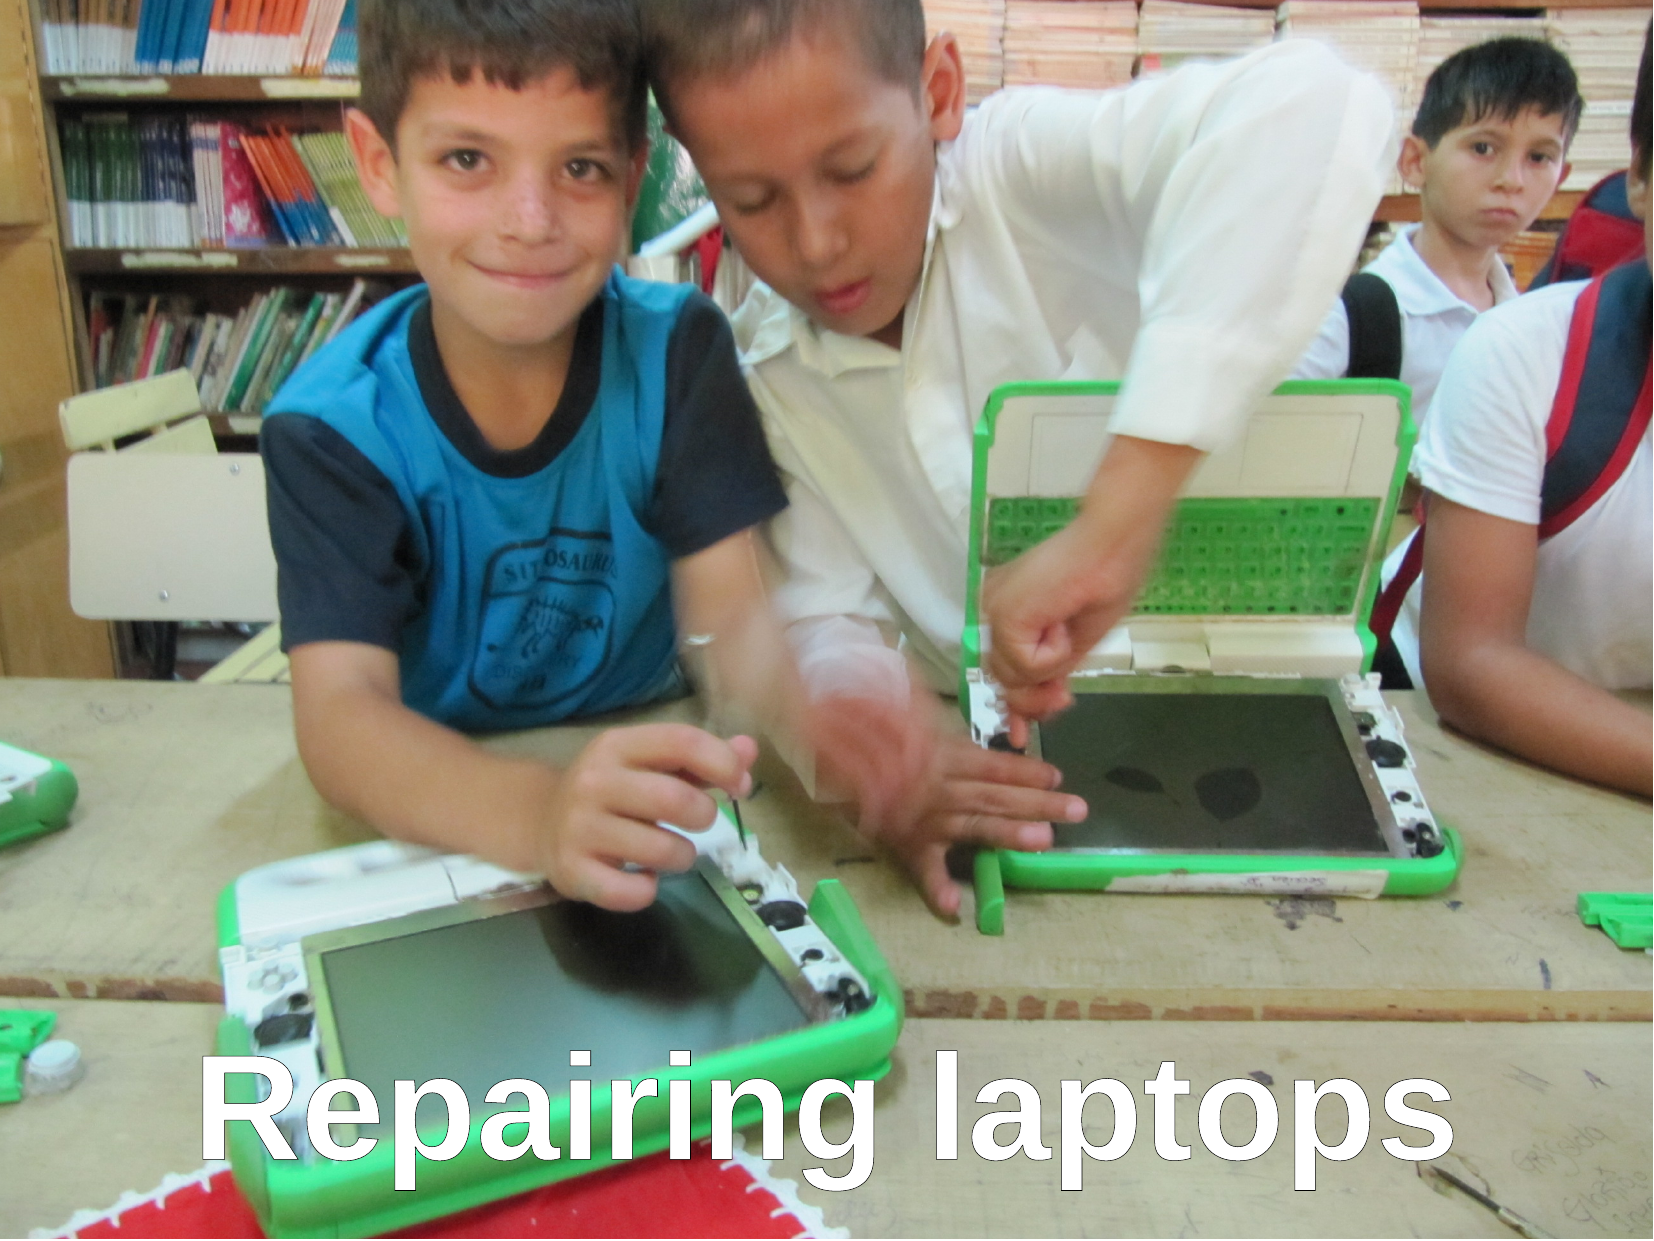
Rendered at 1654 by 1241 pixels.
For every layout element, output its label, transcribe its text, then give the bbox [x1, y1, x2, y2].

picture [0, 0, 1654, 1241]
text_box Repairing laptops [29, 1003, 1625, 1211]
